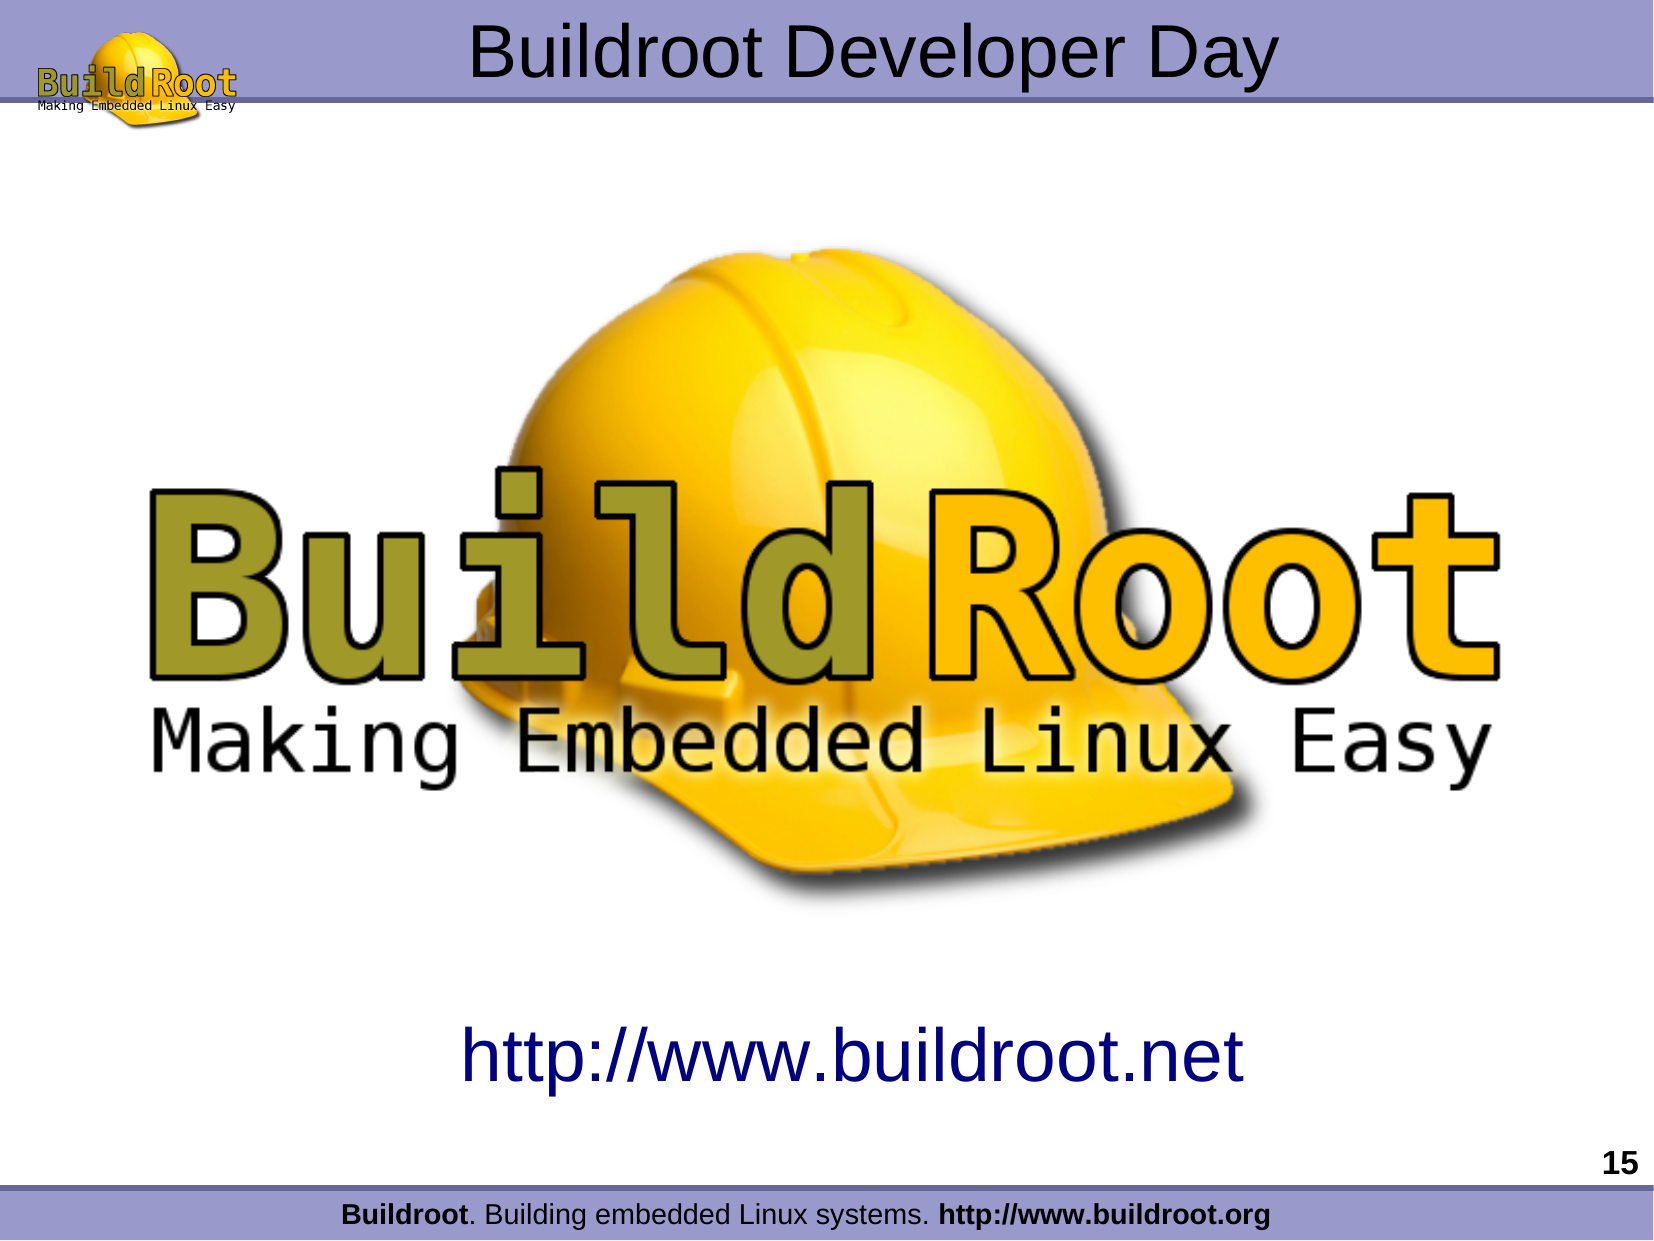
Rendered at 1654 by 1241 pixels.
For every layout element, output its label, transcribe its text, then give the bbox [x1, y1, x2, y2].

title Buildroot Developer Day [197, 4, 1551, 98]
picture [16, 148, 1654, 975]
text_box http://www.buildroot.net [444, 975, 1262, 1116]
picture [18, 17, 261, 140]
